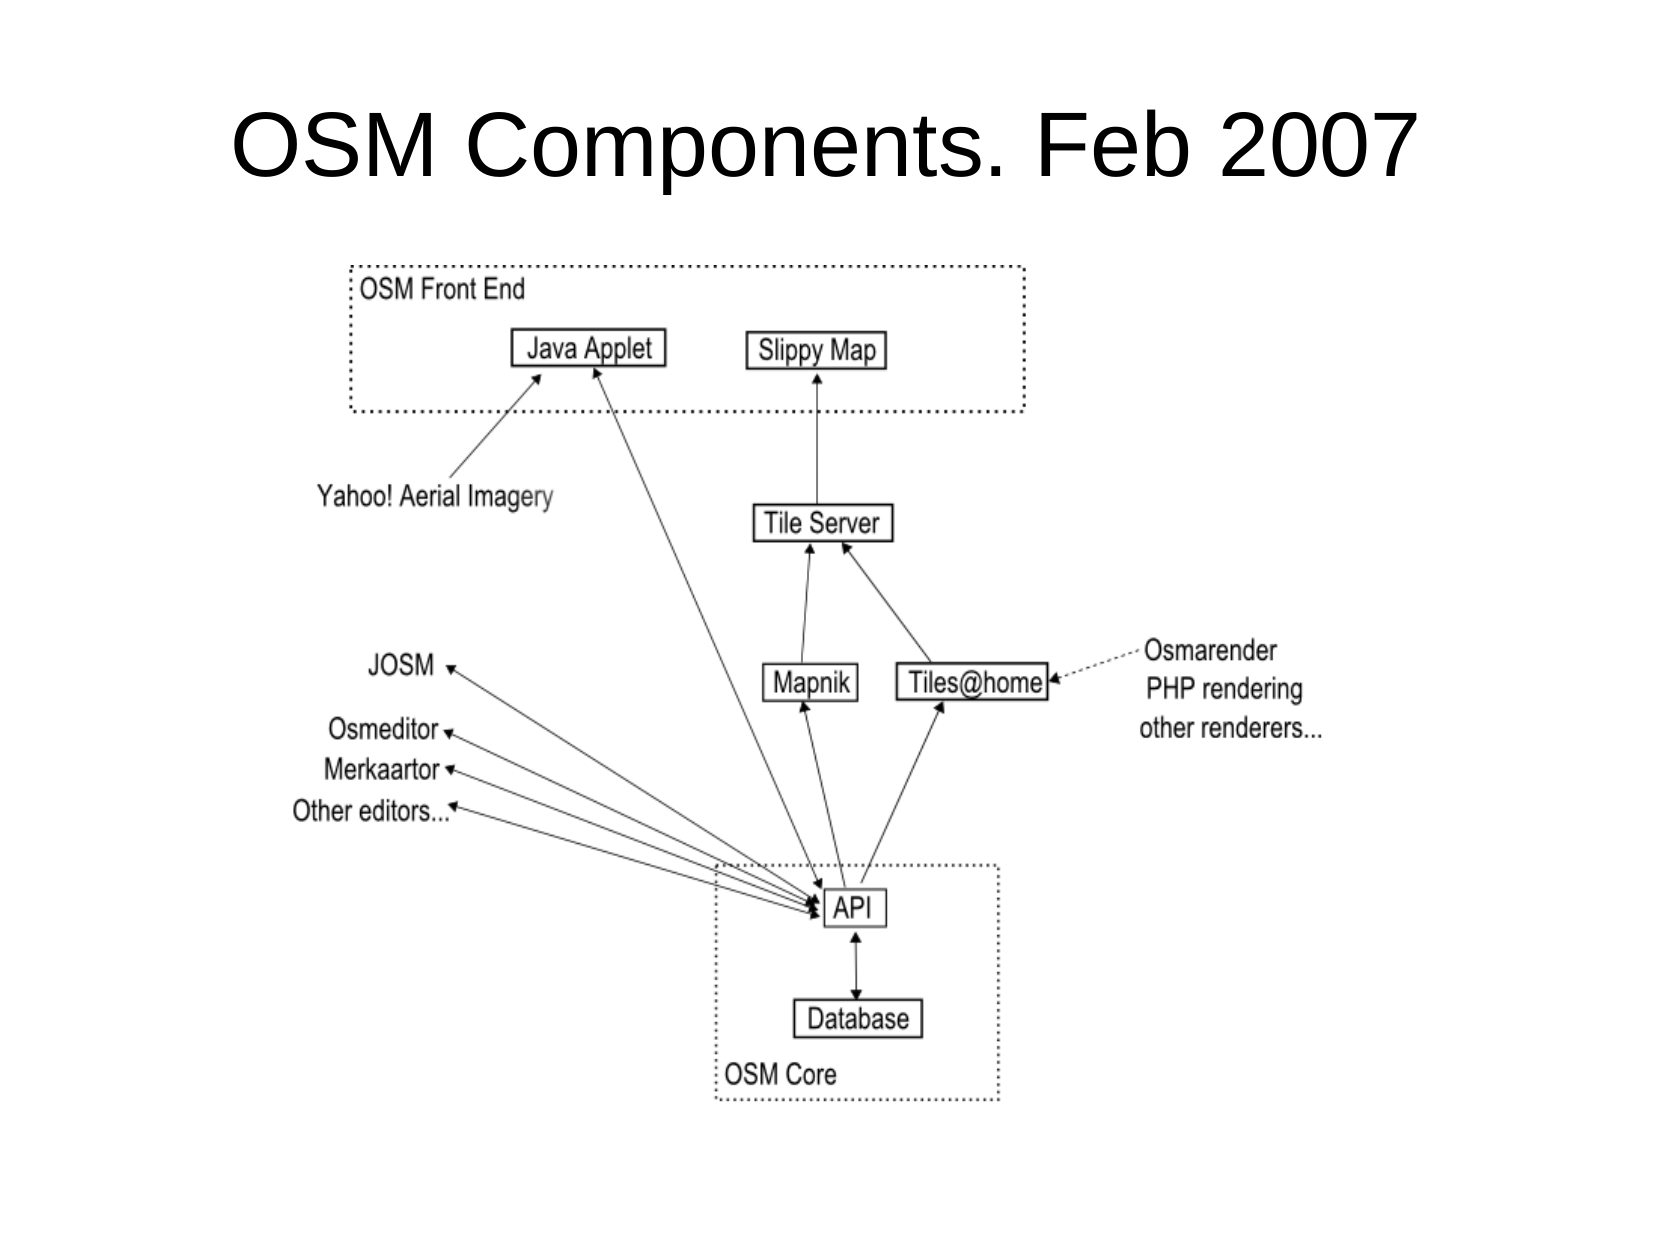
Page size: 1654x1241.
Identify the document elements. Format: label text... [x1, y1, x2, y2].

title OSM Components. Feb 2007 [82, 40, 1571, 249]
picture [244, 265, 1371, 1111]
